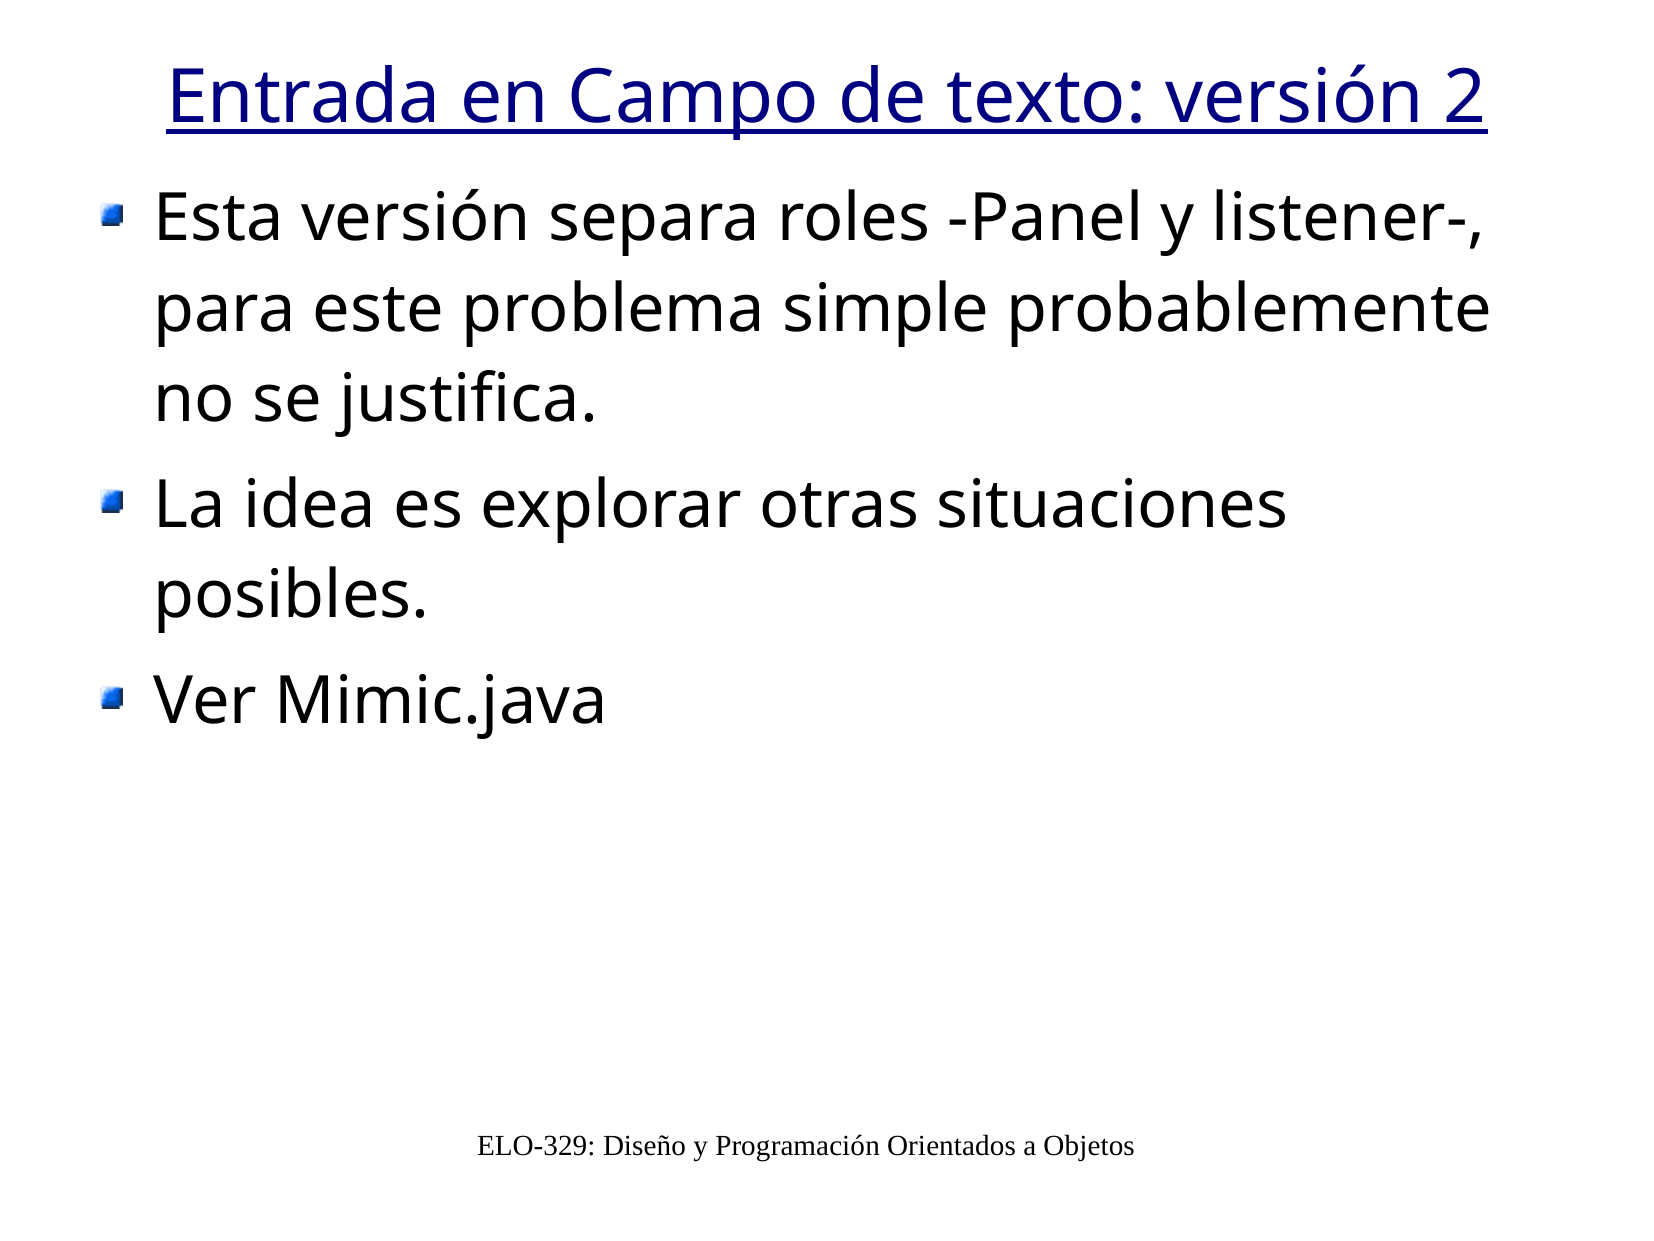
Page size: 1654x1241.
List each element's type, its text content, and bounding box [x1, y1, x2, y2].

title Entrada en Campo de texto: versión 2 [82, 43, 1571, 145]
list Esta versión separa roles -Panel y listener-, para este problema simple probablemente no se justifica. La idea es explorar otras situaciones posibles. Ver Mimic.java [82, 169, 1571, 1126]
